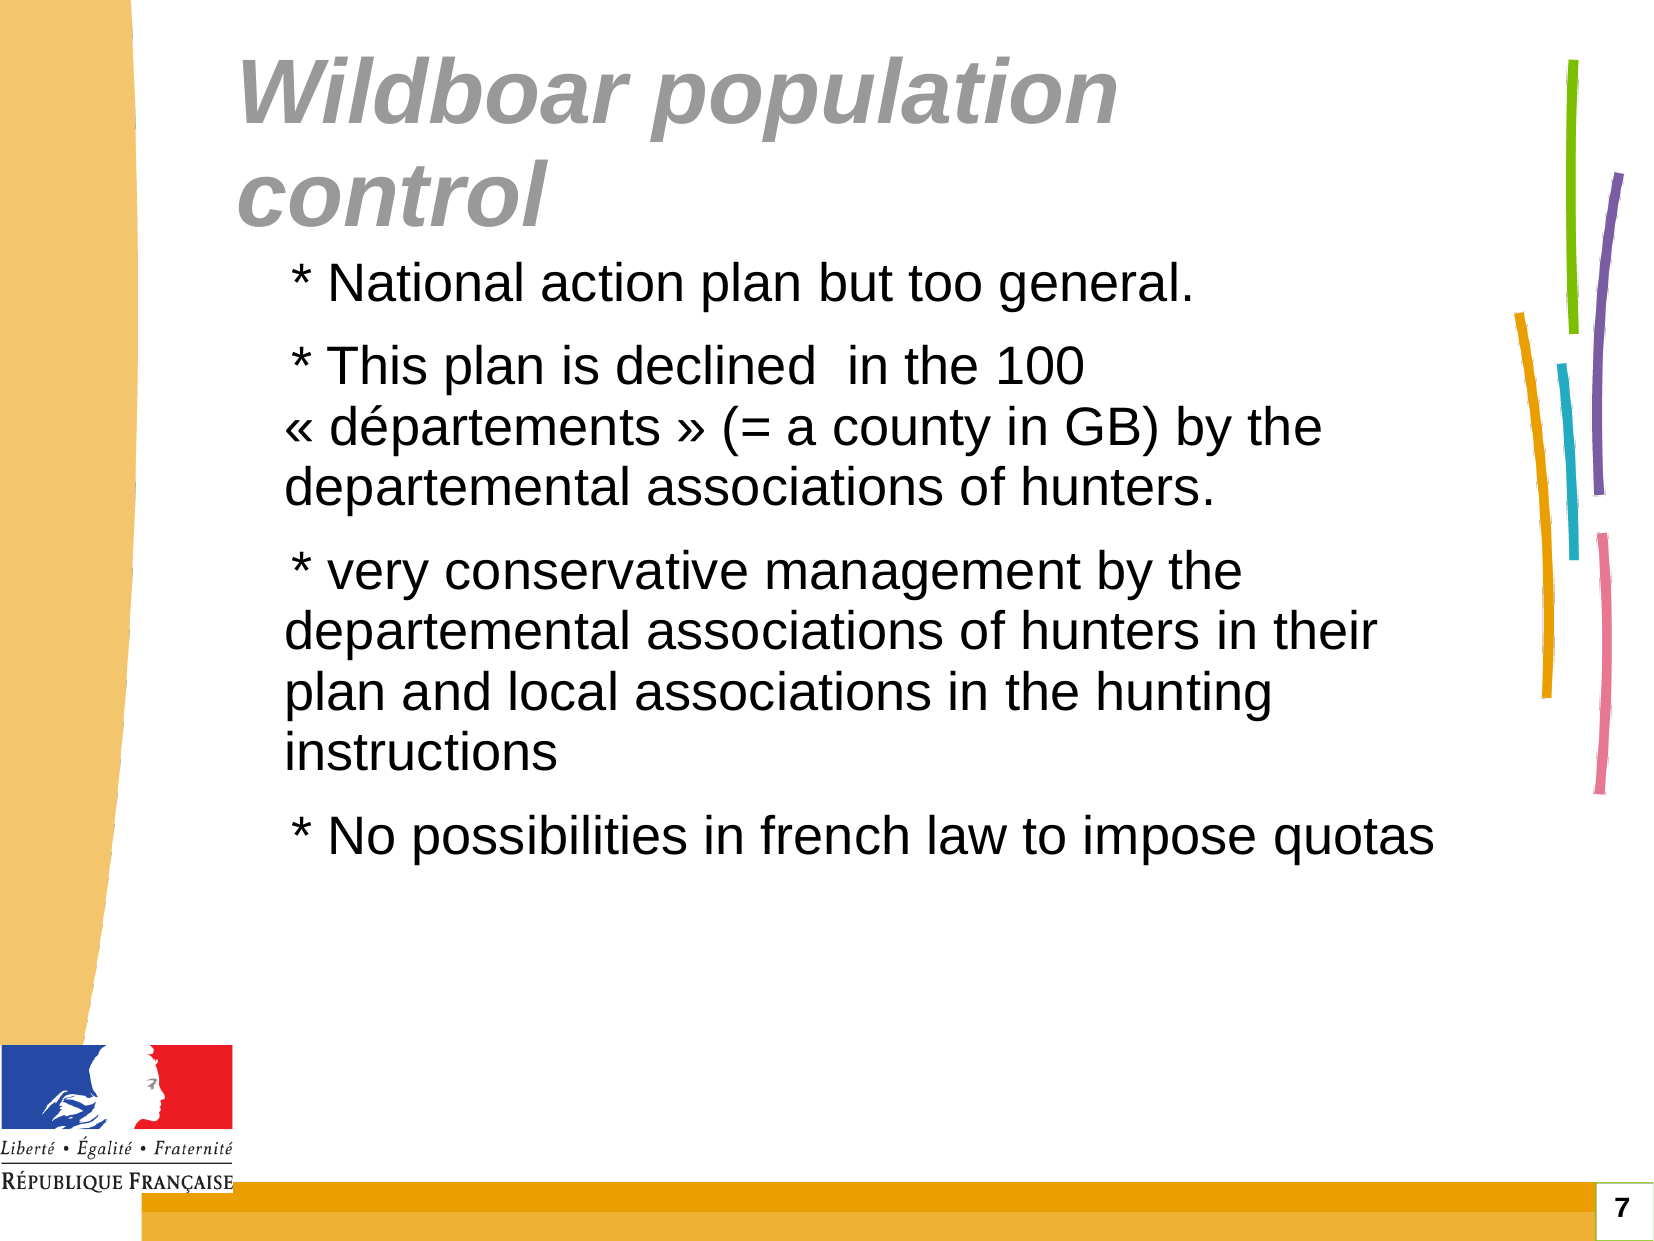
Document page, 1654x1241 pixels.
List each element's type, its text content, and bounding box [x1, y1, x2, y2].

title Wildboar population control [236, 40, 1447, 247]
list * National action plan but too general. * This plan is declined in the 100 « départements » (= a county in GB) by the departemental associations of hunters. * very conservative management by the departemental associations of hunters in their plan and local associations in the hunting instructions * No possibilities in french law to impose quotas [284, 252, 1468, 1241]
picture [0, 0, 1654, 1241]
